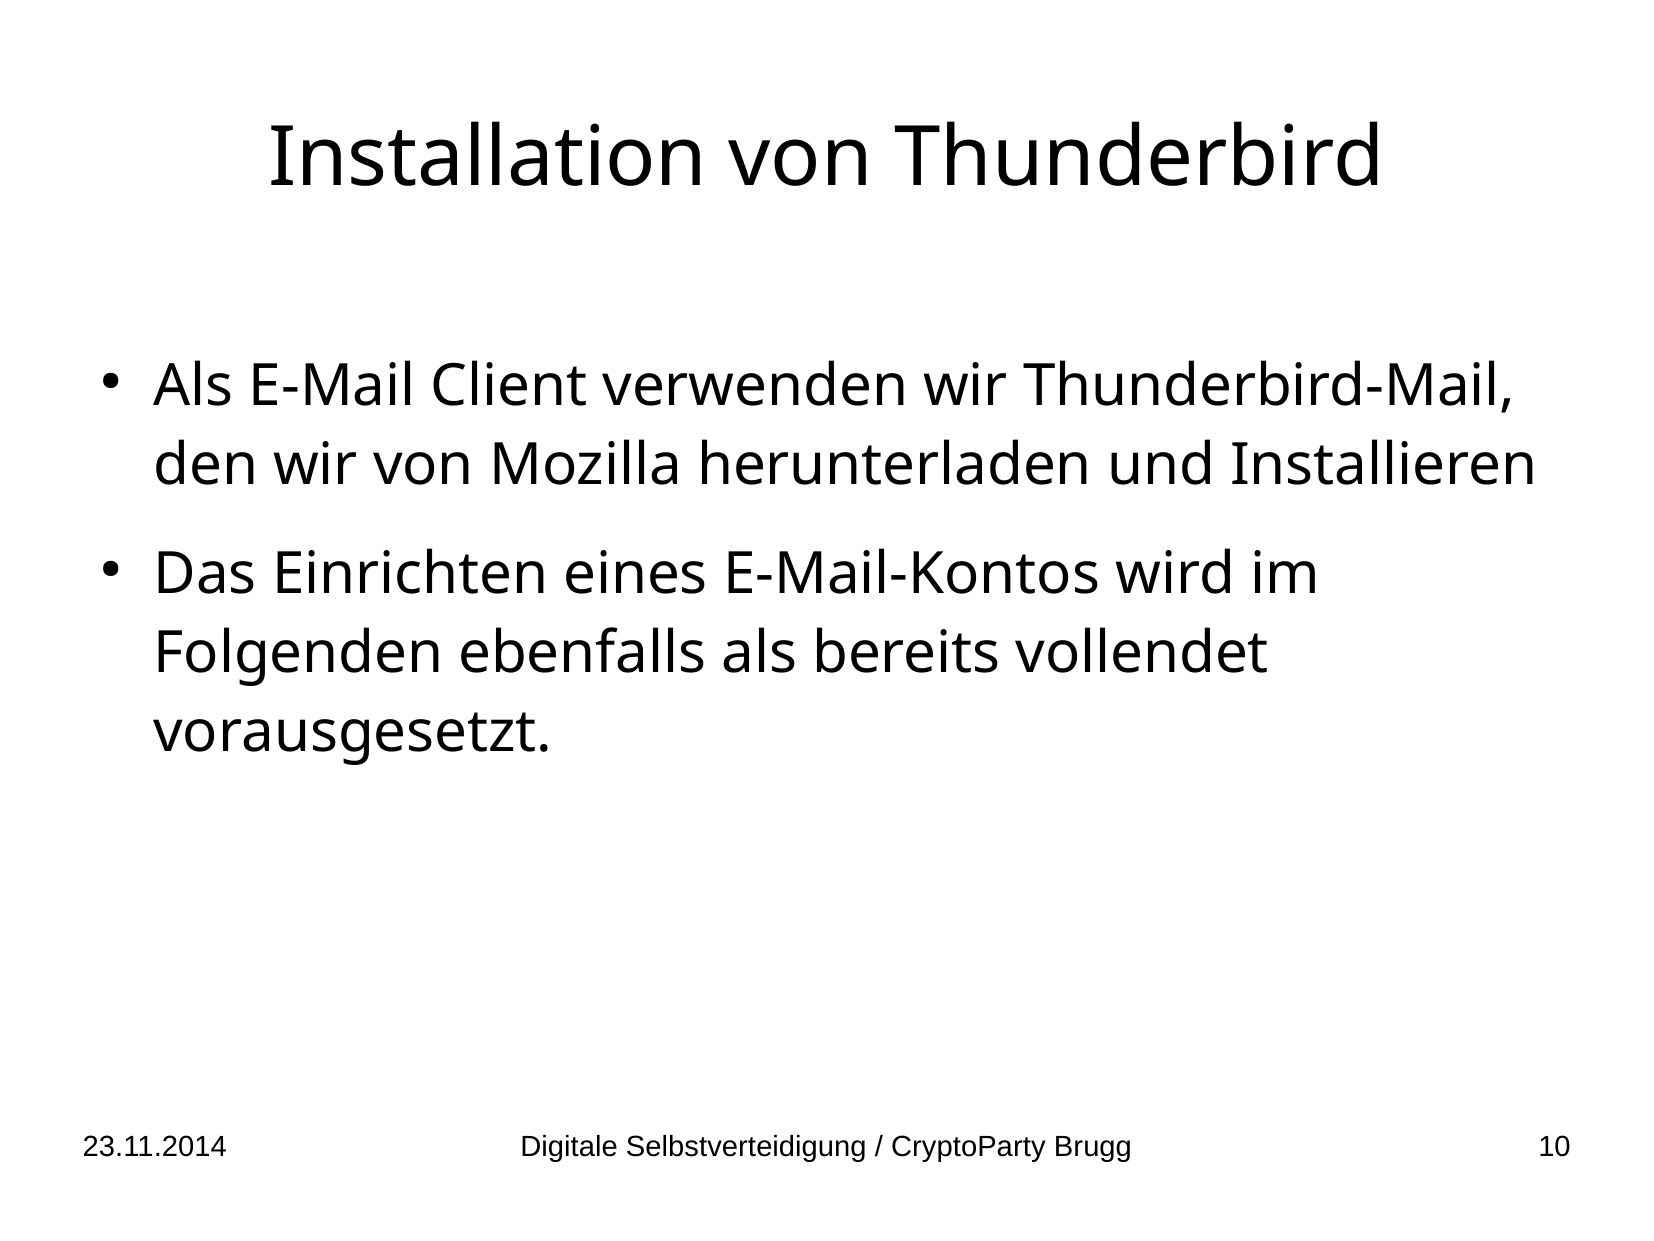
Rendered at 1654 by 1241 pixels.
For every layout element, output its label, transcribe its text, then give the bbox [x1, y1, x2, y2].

list Als E-Mail Client verwenden wir Thunderbird-Mail, den wir von Mozilla herunterladen und Installieren Das Einrichten eines E-Mail-Kontos wird im Folgenden ebenfalls als bereits vollendet vorausgesetzt. [82, 290, 1571, 1010]
title Installation von Thunderbird [82, 49, 1571, 257]
